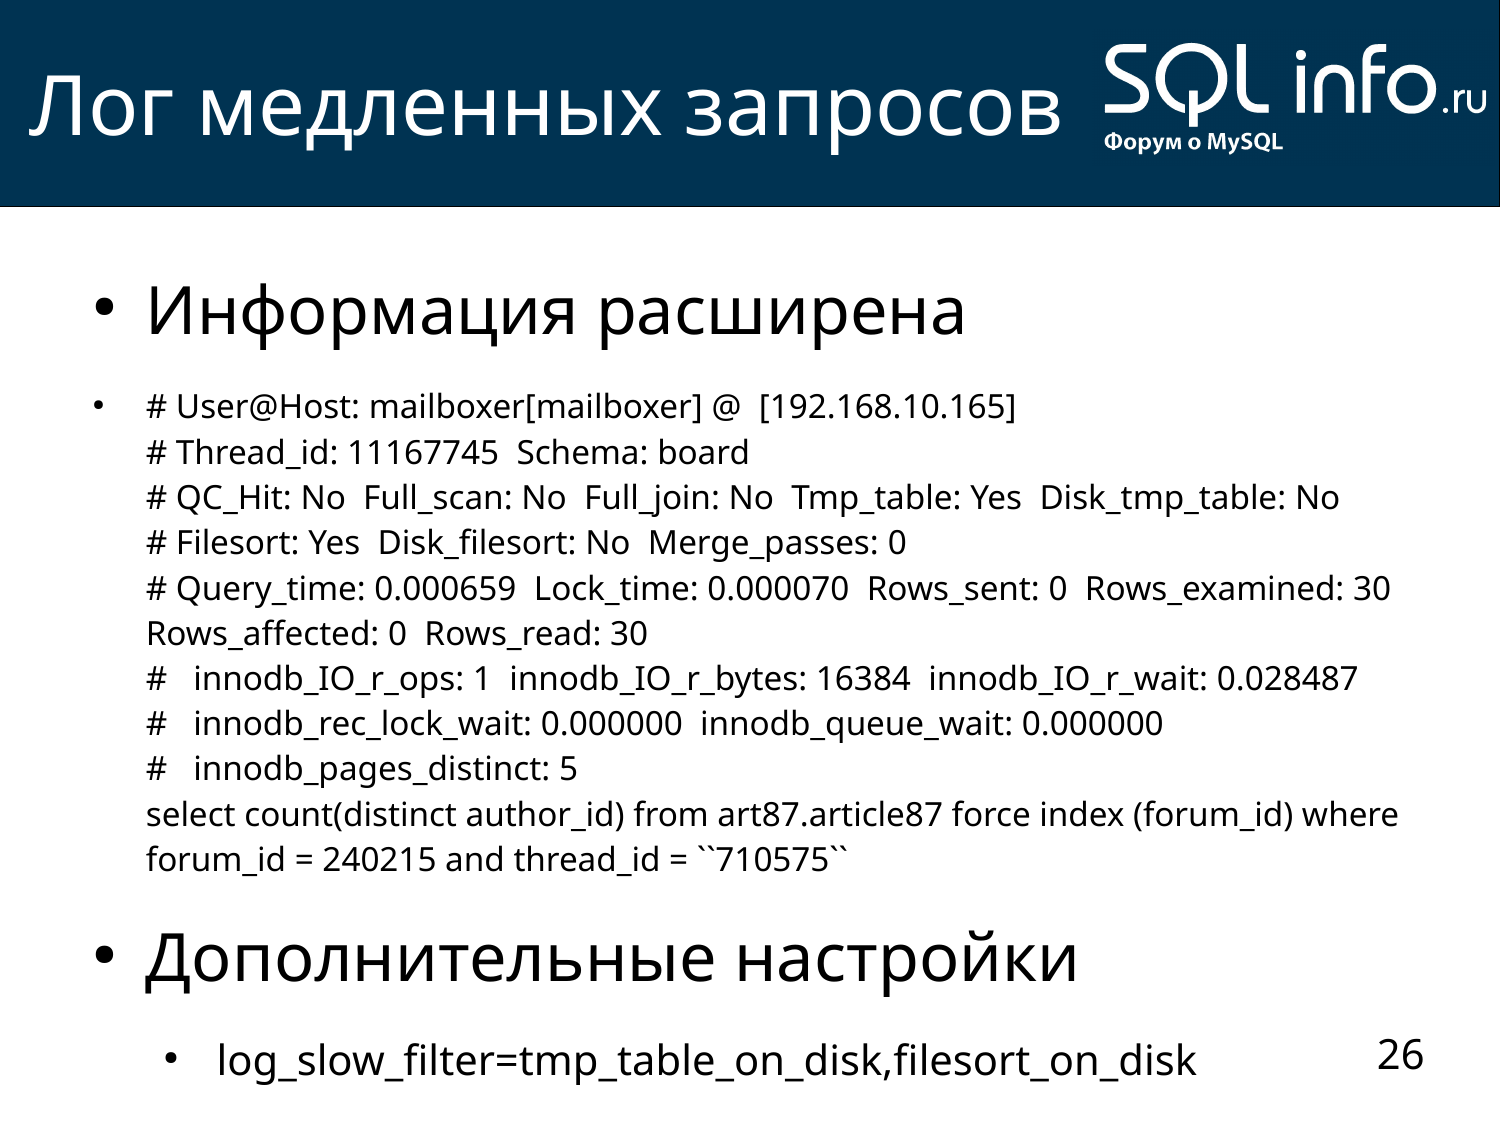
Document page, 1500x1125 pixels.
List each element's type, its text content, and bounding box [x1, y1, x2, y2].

list Информация расширена # User@Host: mailboxer[mailboxer] @ [192.168.10.165] # Thread_id: 11167745 Schema: board # QC_Hit: No Full_scan: No Full_join: No Tmp_table: Yes Disk_tmp_table: No # Filesort: Yes Disk_filesort: No Merge_passes: 0 # Query_time: 0.000659 Lock_time: 0.000070 Rows_sent: 0 Rows_examined: 30 Rows_affected: 0 Rows_read: 30 # innodb_IO_r_ops: 1 innodb_IO_r_bytes: 16384 innodb_IO_r_wait: 0.028487 # innodb_rec_lock_wait: 0.000000 innodb_queue_wait: 0.000000 # innodb_pages_distinct: 5 select count(distinct author_id) from art87.article87 force index (forum_id) where forum_id = 240215 and thread_id = ``710575`` Дополнительные настройки log_slow_filter=tmp_table_on_disk,filesort_on_disk [75, 263, 1425, 1034]
picture [1093, 29, 1495, 166]
title Лог медленных запросов [29, 0, 1093, 207]
